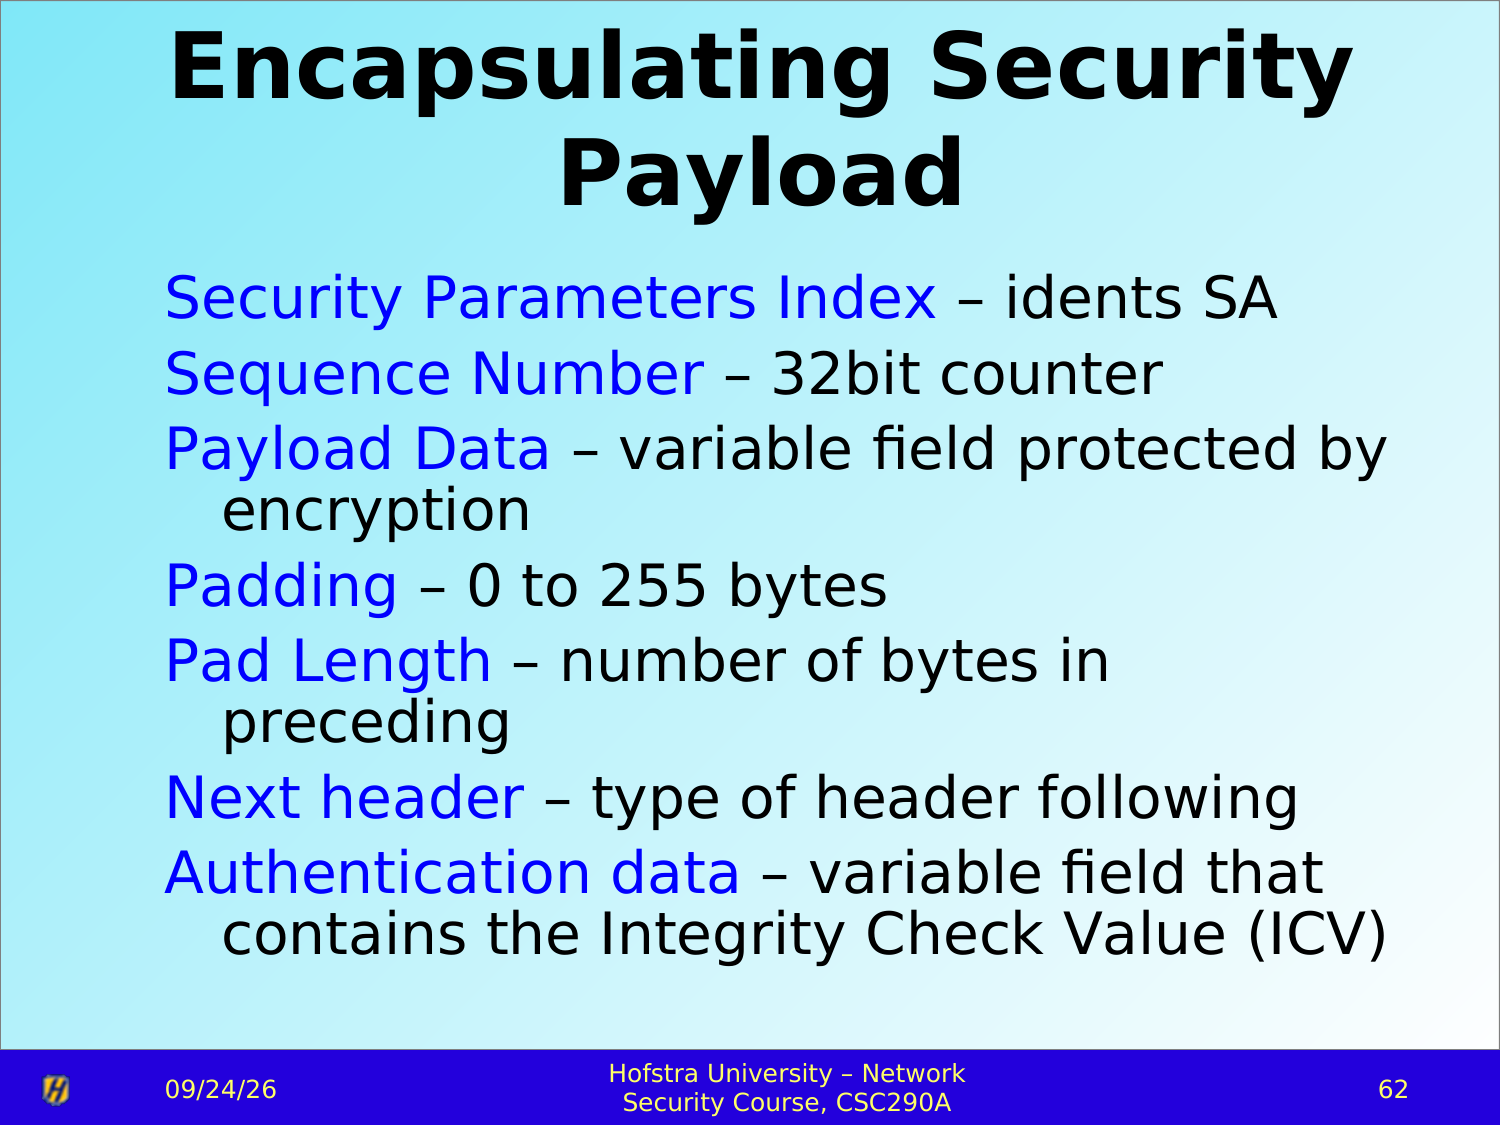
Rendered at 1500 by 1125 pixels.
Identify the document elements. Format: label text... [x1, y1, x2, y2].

picture [37, 1072, 76, 1110]
list Security Parameters Index – idents SA Sequence Number – 32bit counter Payload Data – variable field protected by encryption Padding – 0 to 255 bytes Pad Length – number of bytes in preceding Next header – type of header following Authentication data – variable field that contains the Integrity Check Value (ICV) [150, 262, 1426, 982]
title Encapsulating Security Payload [87, 5, 1438, 236]
